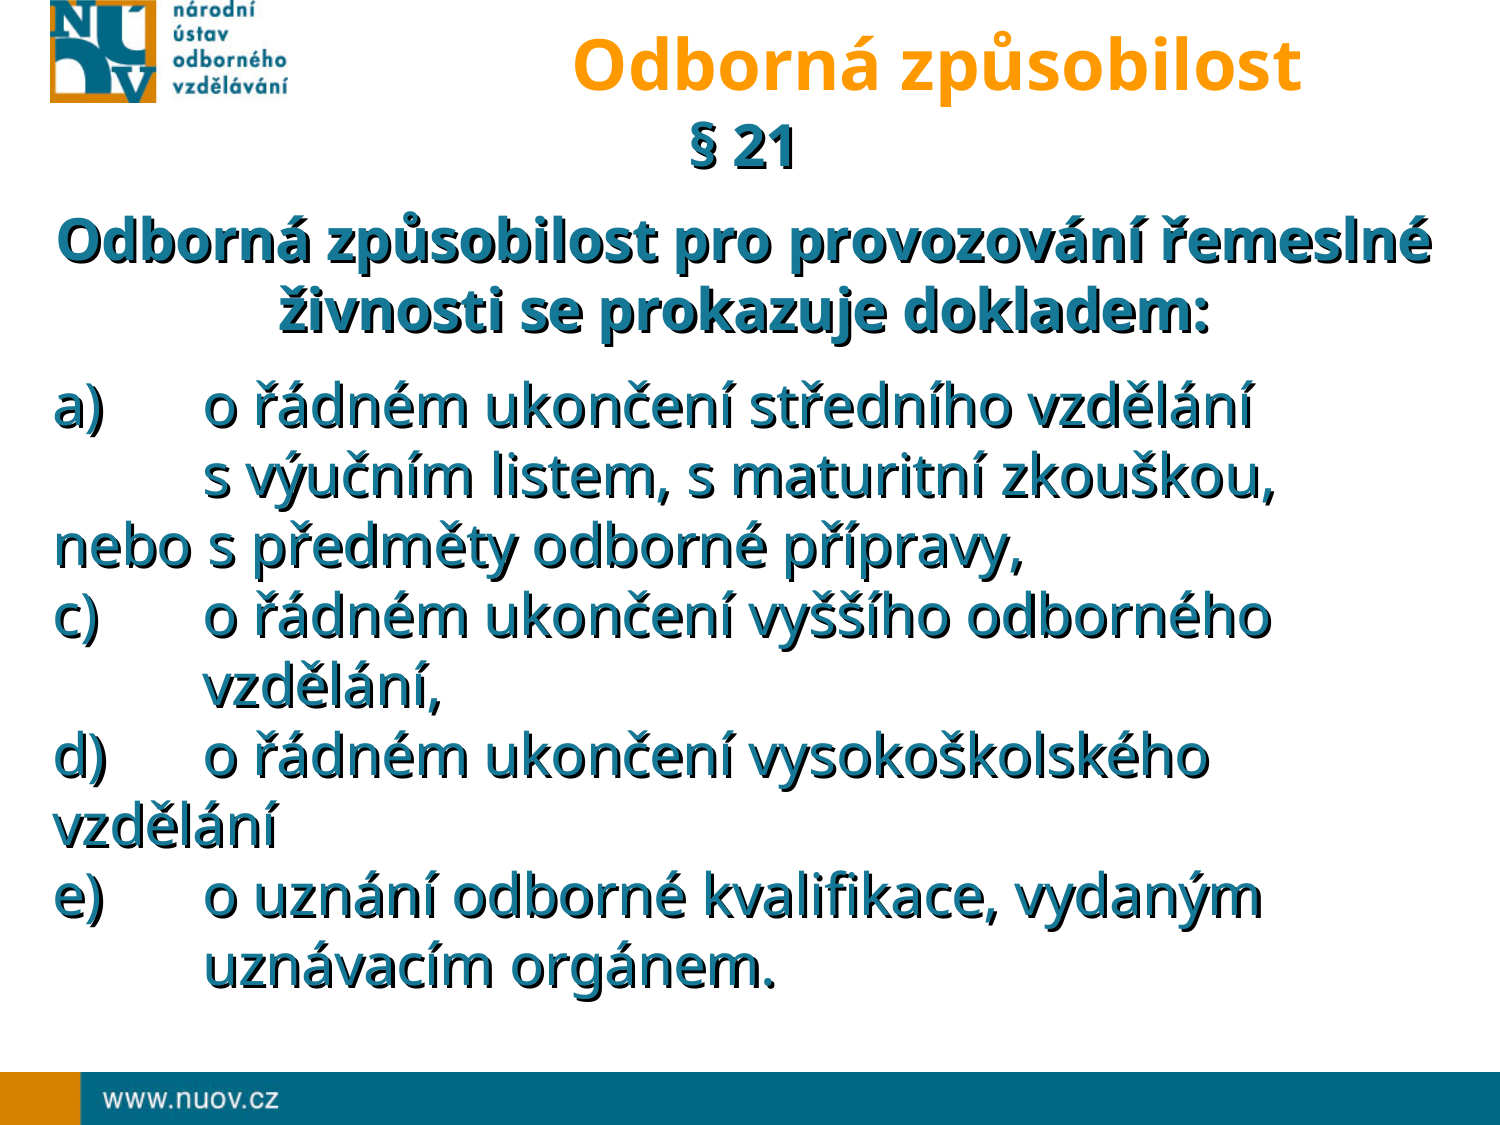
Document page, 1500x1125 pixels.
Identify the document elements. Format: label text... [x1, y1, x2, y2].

text_box § 21 Odborná způsobilost pro provozování řemeslné živnosti se prokazuje dokladem: o řádném ukončení středního vzdělání s výučním listem, s maturitní zkouškou, nebo s předměty odborné přípravy, c) o řádném ukončení vyššího odborného vzdělání, d) o řádném ukončení vysokoškolského vzdělání e) o uznání odborné kvalifikace, vydaným uznávacím orgánem. [37, 99, 1450, 1006]
title Odborná způsobilost [437, 0, 1438, 99]
text_box [0, 1072, 1500, 1125]
text_box [50, 0, 288, 99]
